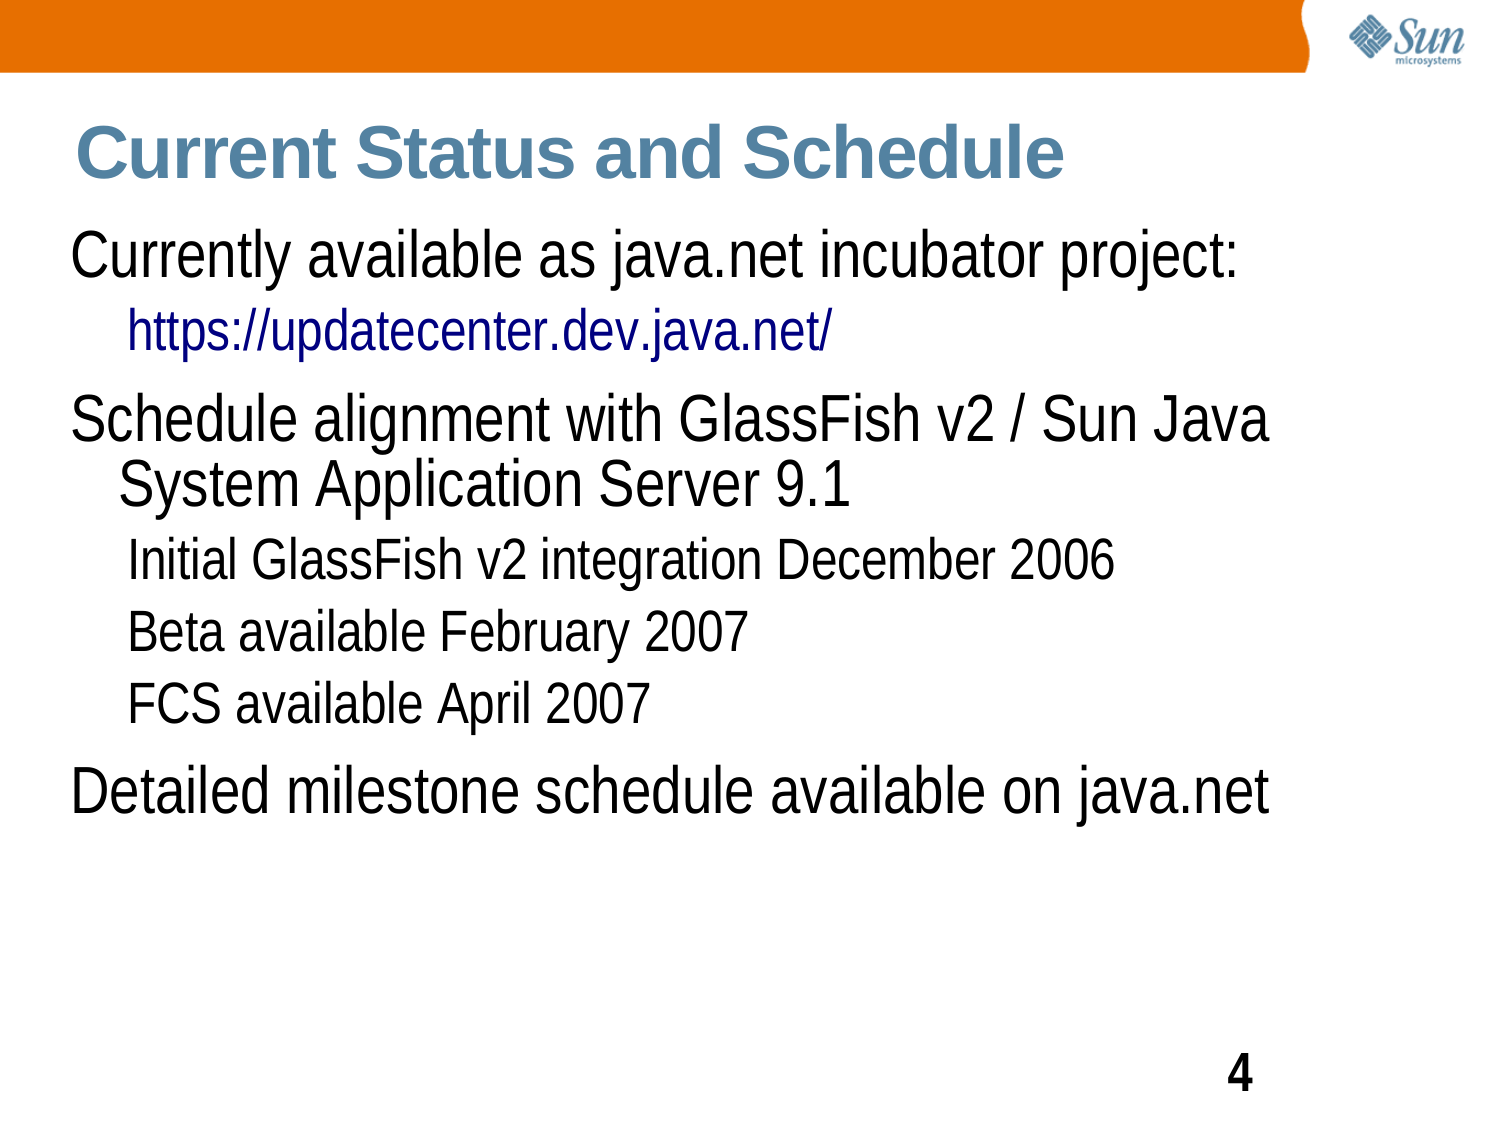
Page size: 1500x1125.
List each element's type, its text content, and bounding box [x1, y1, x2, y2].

title Current Status and Schedule [75, 117, 1438, 232]
list Currently available as java.net incubator project: https://updatecenter.dev.java.net/ Schedule alignment with GlassFish v2 / Sun Java System Application Server 9.1 Initial GlassFish v2 integration December 2006 Beta available February 2007 FCS available April 2007 Detailed milestone schedule available on java.net [50, 224, 1388, 1002]
picture [0, 0, 1500, 75]
